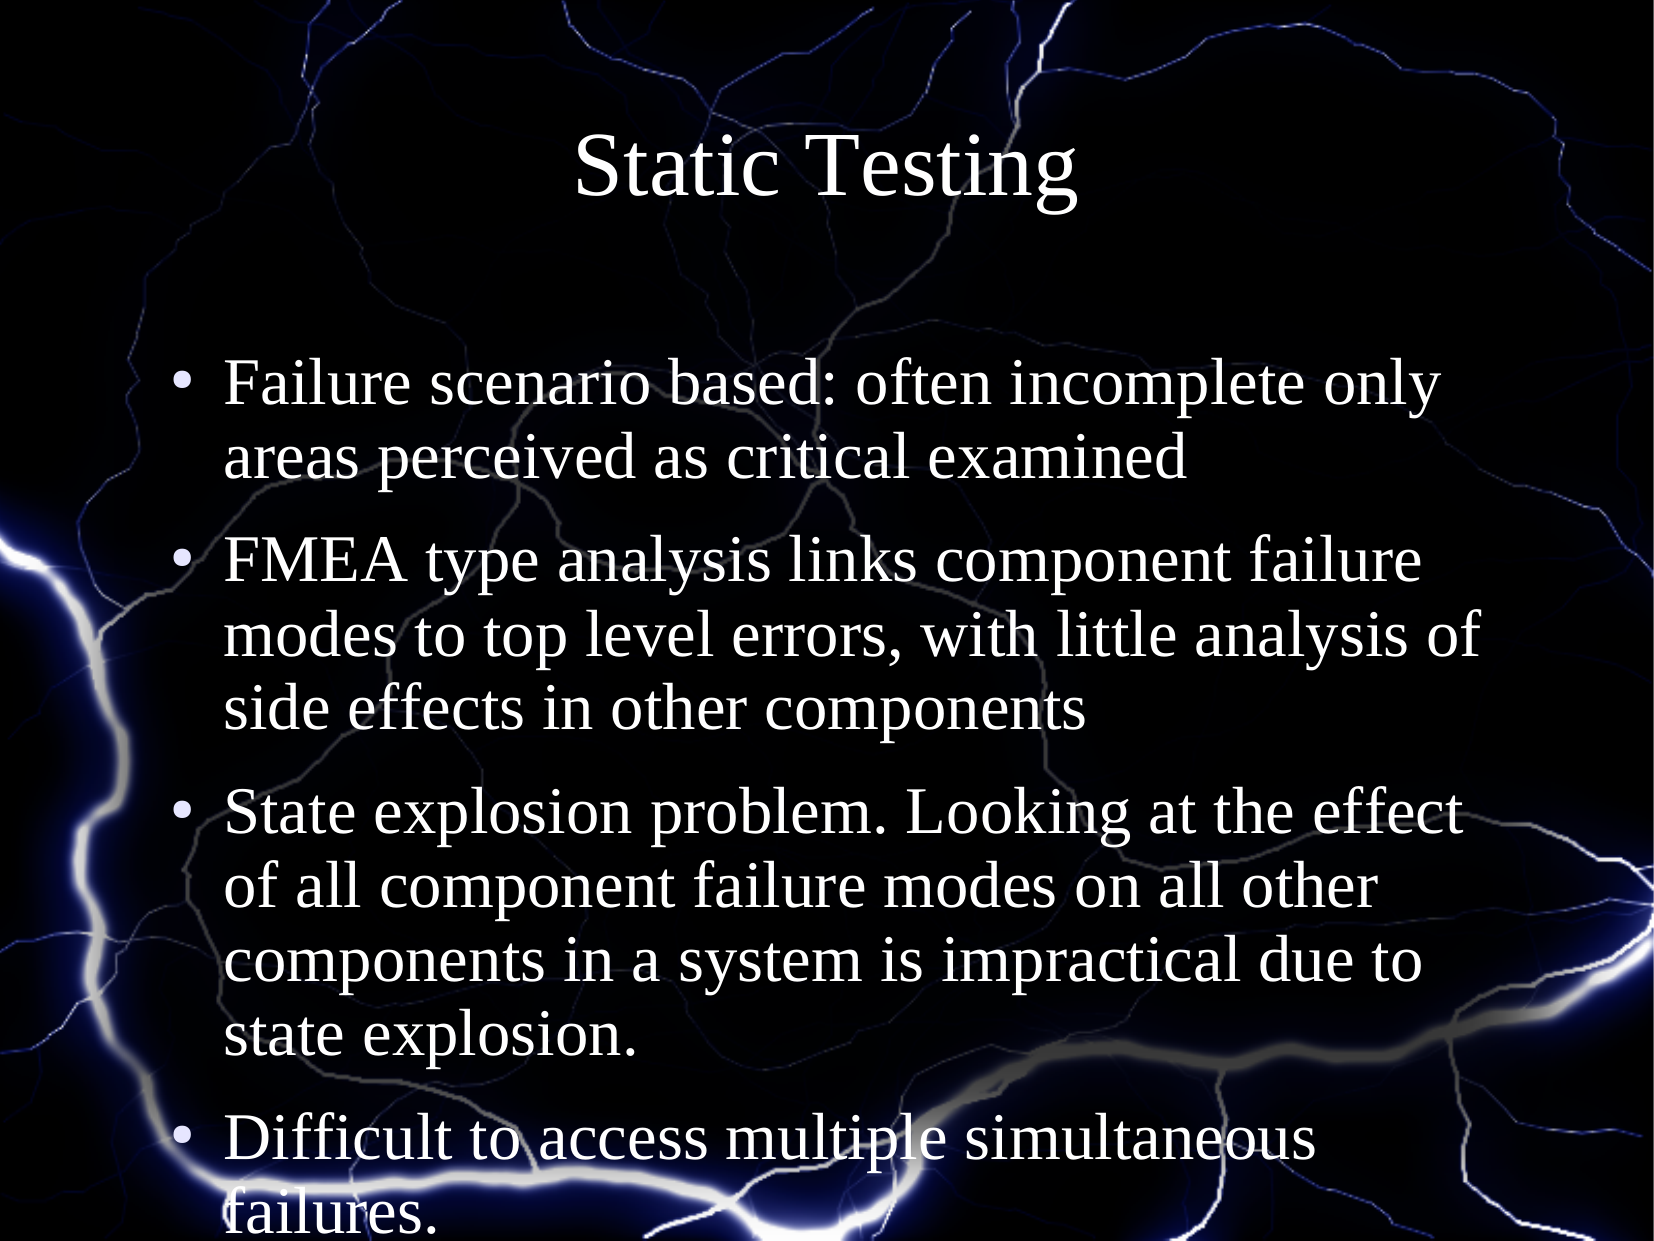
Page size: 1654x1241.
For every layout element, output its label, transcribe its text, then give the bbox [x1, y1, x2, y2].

picture [0, 0, 1654, 1241]
title Static Testing [82, 61, 1571, 269]
list Failure scenario based: often incomplete only areas perceived as critical examined FMEA type analysis links component failure modes to top level errors, with little analysis of side effects in other components State explosion problem. Looking at the effect of all component failure modes on all other components in a system is impractical due to state explosion. Difficult to access multiple simultaneous failures. [152, 344, 1534, 1241]
